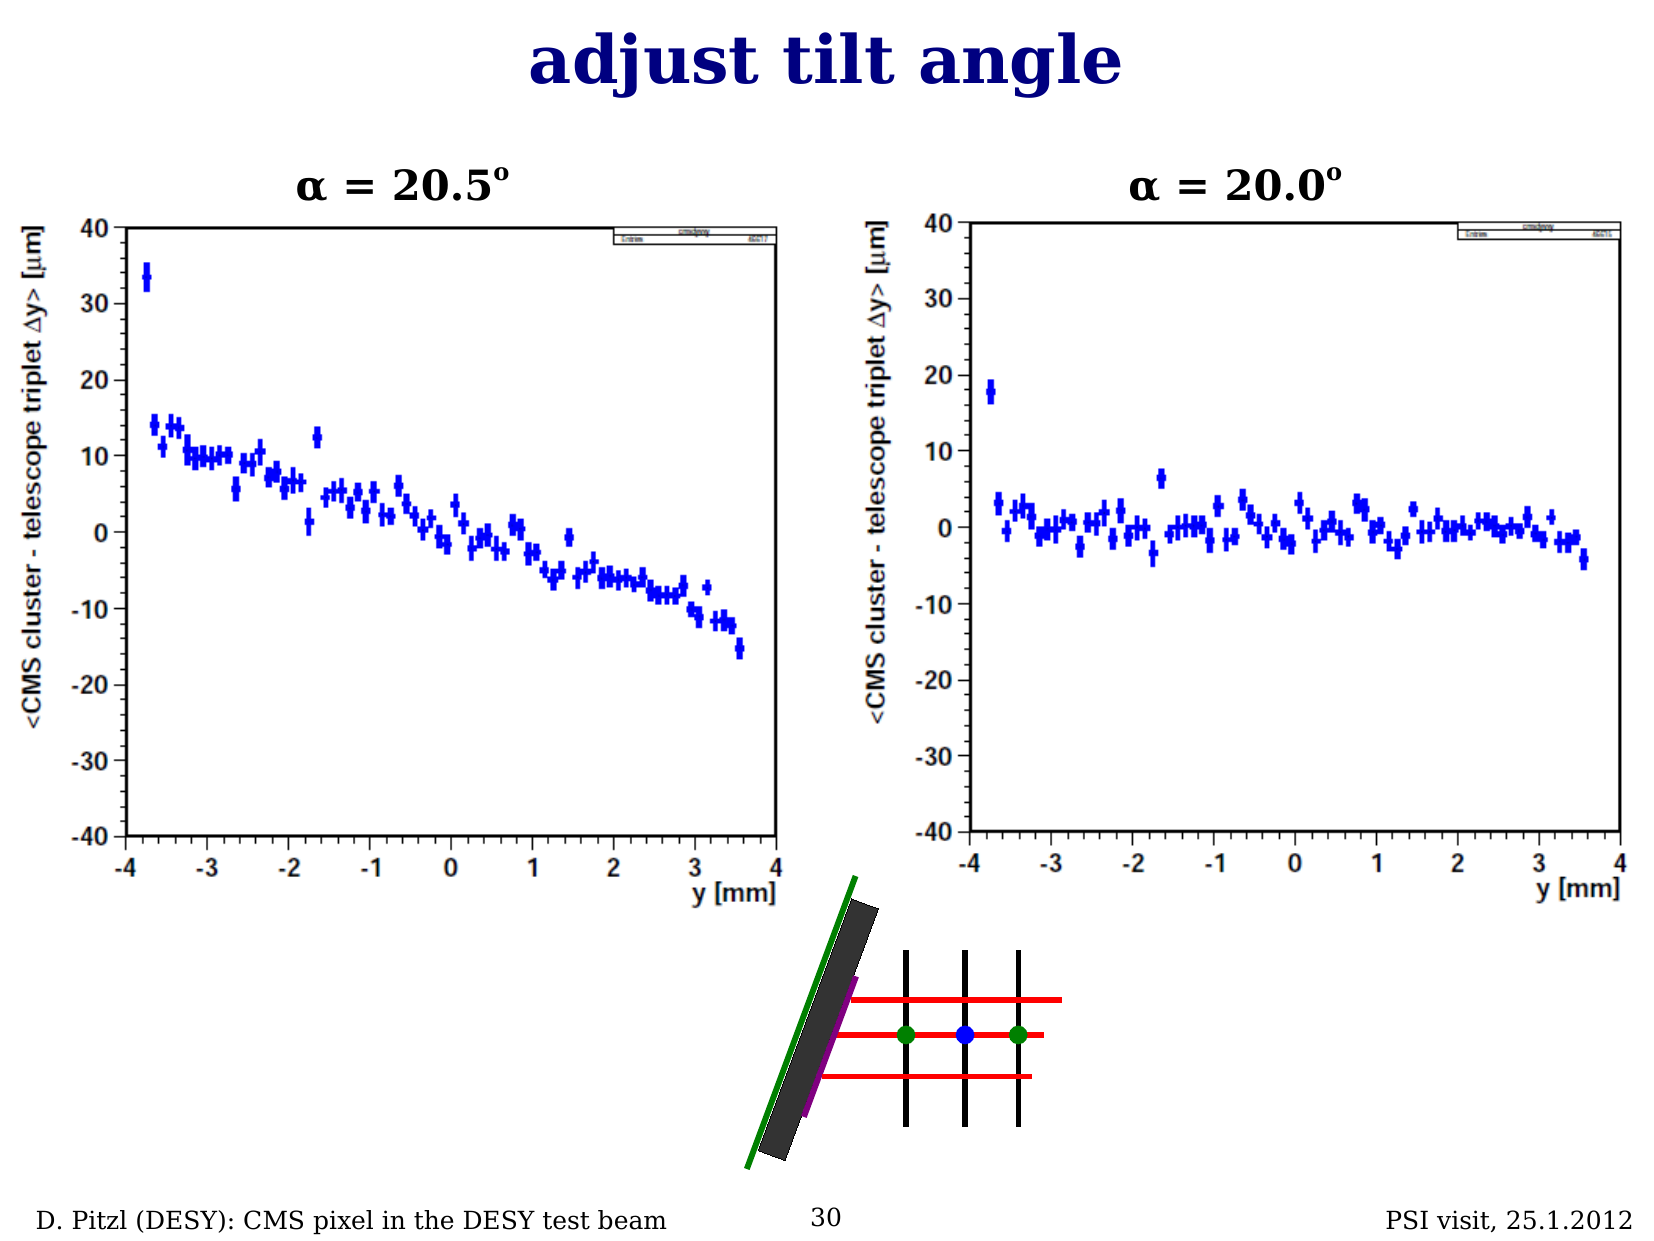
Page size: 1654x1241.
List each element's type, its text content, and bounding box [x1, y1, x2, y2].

title adjust tilt angle [0, 21, 1654, 100]
picture [855, 206, 1642, 913]
text_box α = 20.0o [1128, 145, 1343, 199]
picture [11, 211, 790, 916]
text_box [1008, 1025, 1028, 1045]
text_box [955, 1025, 975, 1045]
text_box [758, 898, 879, 1161]
text_box α = 20.5o [295, 145, 510, 199]
text_box [896, 1025, 916, 1045]
